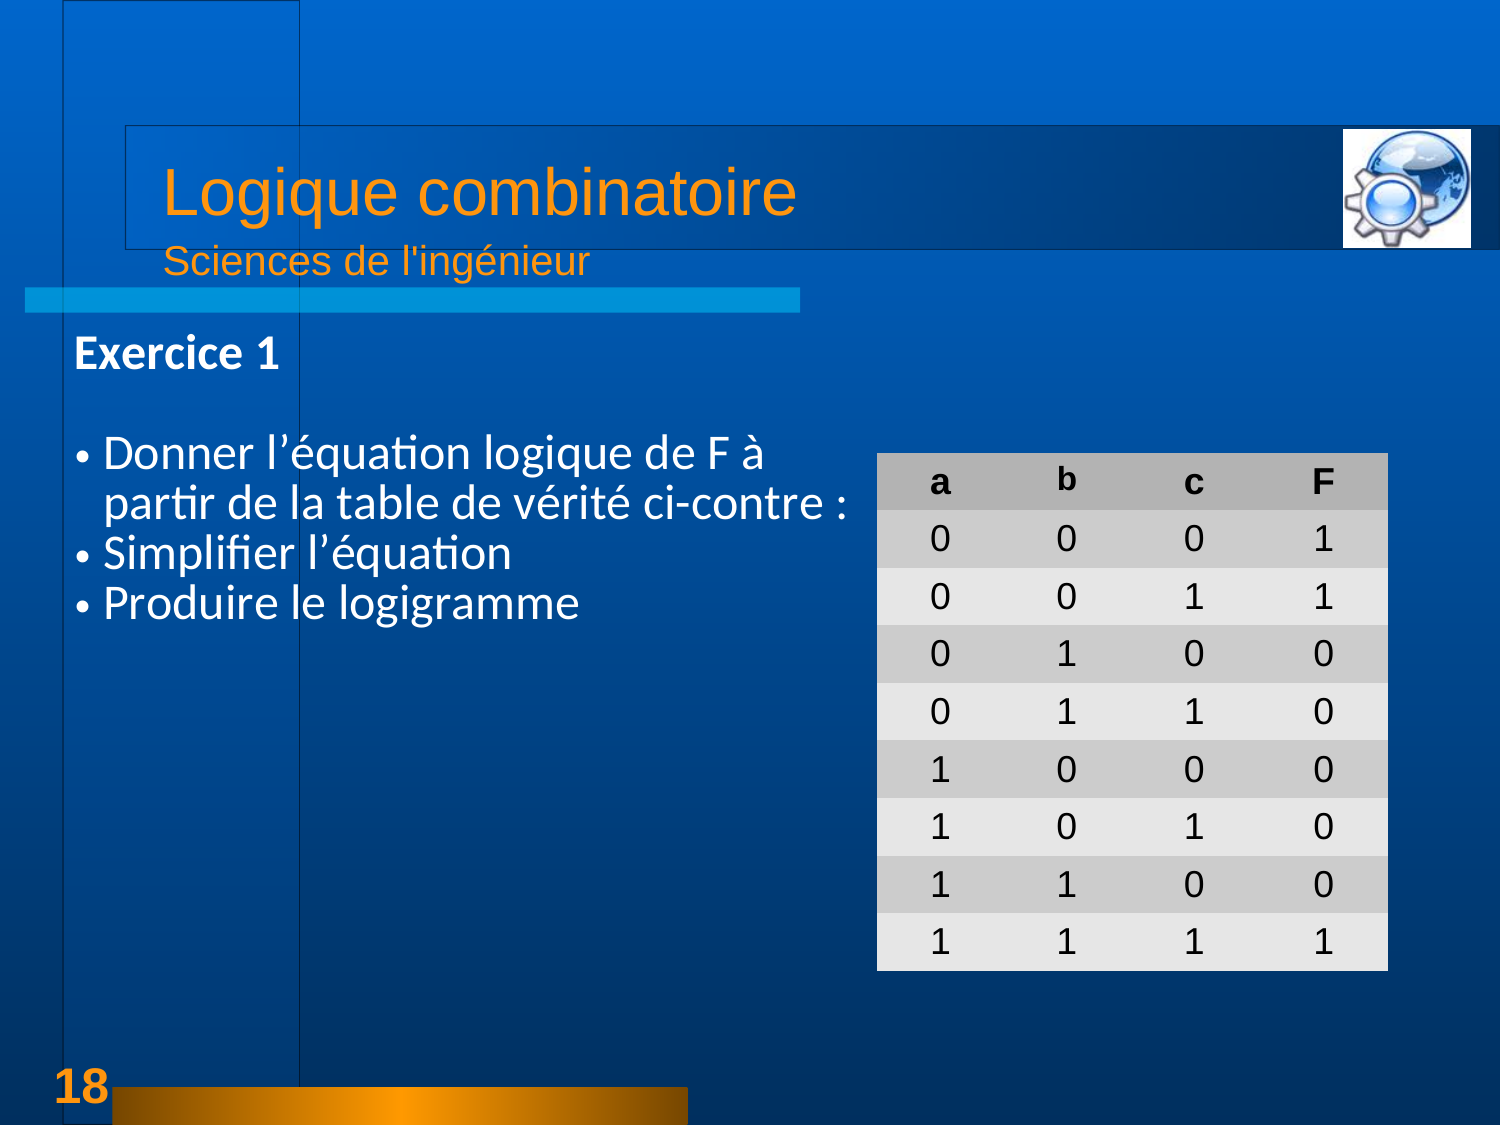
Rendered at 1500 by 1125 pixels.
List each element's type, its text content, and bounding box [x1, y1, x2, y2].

table_cell 0 [1004, 740, 1129, 798]
table_cell 0 [1004, 798, 1129, 856]
table_cell 0 [1259, 625, 1388, 683]
table_header b [1004, 453, 1129, 510]
table_cell 0 [1259, 856, 1388, 913]
table_cell 1 [1129, 568, 1259, 625]
table_header c [1129, 453, 1259, 510]
table_cell 1 [1004, 625, 1129, 683]
table_cell 0 [877, 625, 1004, 683]
table_cell 1 [877, 856, 1004, 913]
table_cell 0 [1129, 625, 1259, 683]
table_cell 0 [877, 510, 1004, 568]
table_cell 1 [1129, 798, 1259, 856]
table_cell 0 [1259, 740, 1388, 798]
table_header a [877, 453, 1004, 510]
table_cell 0 [1129, 510, 1259, 568]
picture [1343, 129, 1471, 248]
table_cell 1 [1259, 913, 1388, 971]
table_cell 0 [1004, 568, 1129, 625]
table_cell 1 [1259, 510, 1388, 568]
table_cell 1 [1129, 683, 1259, 740]
table_cell 1 [1259, 568, 1388, 625]
text_box Exercice 1 Donner l’équation logique de F à partir de la table de vérité ci-contre : Simplifier l’équation Produire le logigramme [59, 324, 886, 767]
table_cell 0 [1129, 740, 1259, 798]
table_cell 1 [1129, 913, 1259, 971]
table_cell 1 [877, 798, 1004, 856]
table_cell 0 [1259, 798, 1388, 856]
table_cell 0 [877, 568, 1004, 625]
table_cell 0 [1259, 683, 1388, 740]
table_cell 1 [877, 740, 1004, 798]
table_cell 0 [1129, 856, 1259, 913]
table_cell 1 [1004, 856, 1129, 913]
table_cell 0 [1004, 510, 1129, 568]
table_header F [1259, 453, 1388, 510]
table_cell 0 [877, 683, 1004, 740]
table_cell 1 [1004, 913, 1129, 971]
table_cell 1 [877, 913, 1004, 971]
table_cell 1 [1004, 683, 1129, 740]
